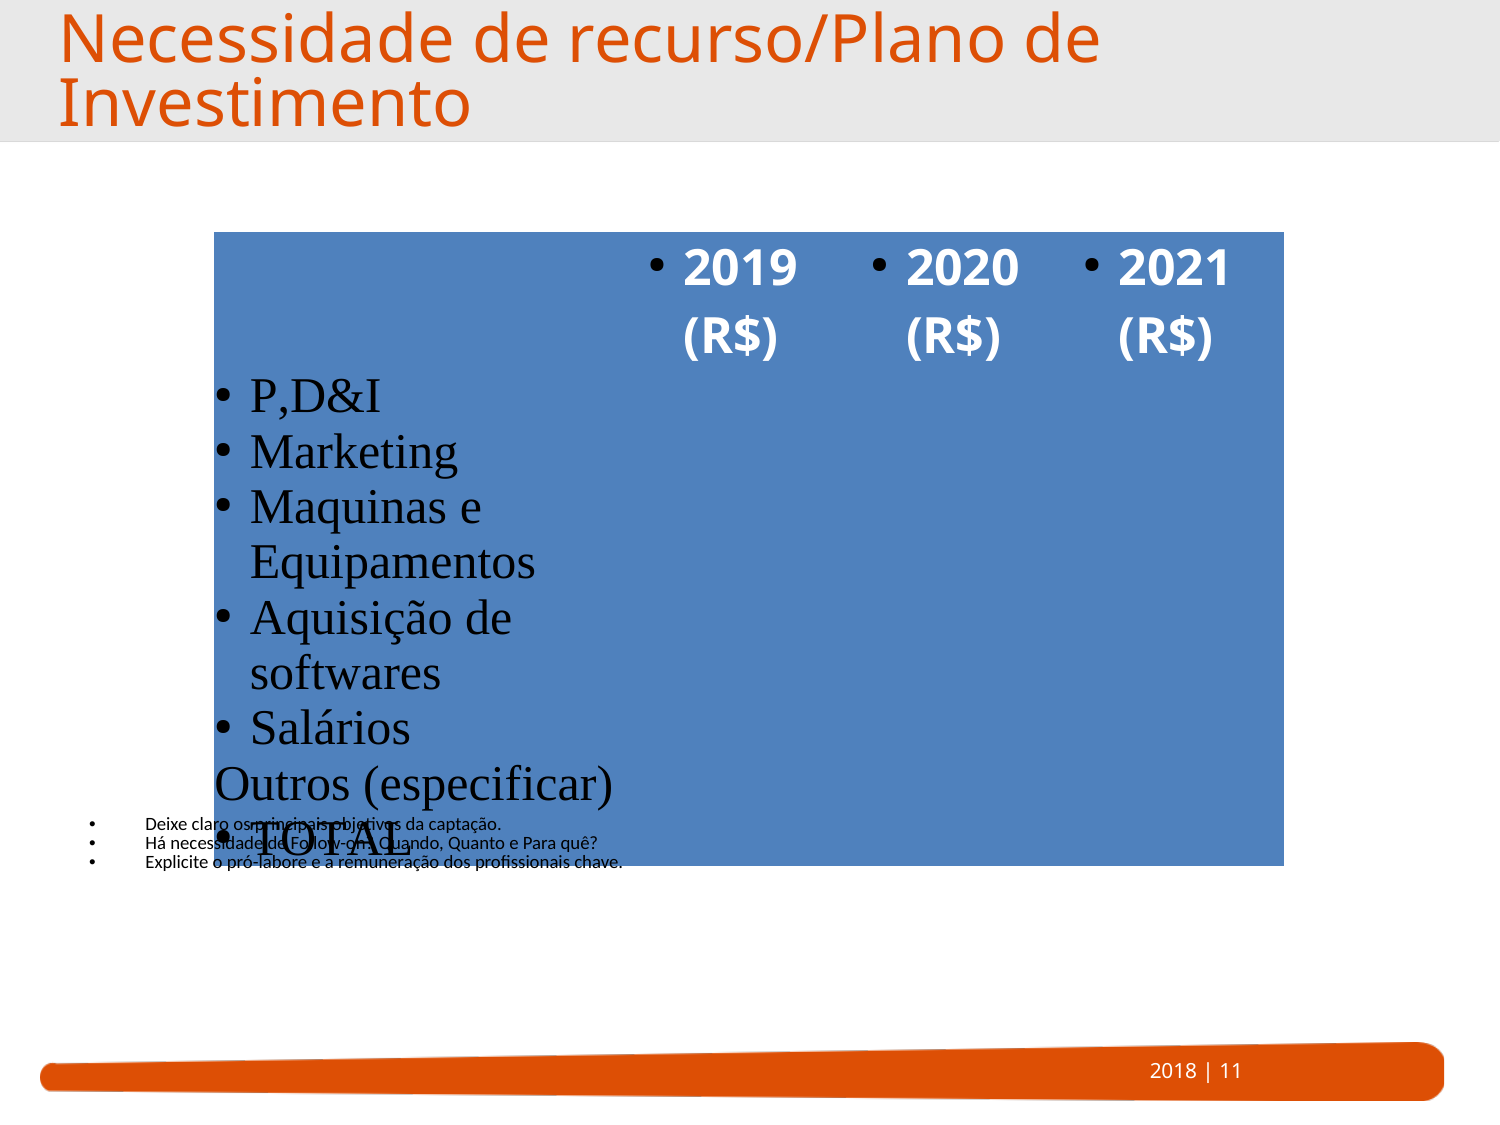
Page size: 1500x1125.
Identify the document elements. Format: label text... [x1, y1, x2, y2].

table_cell [648, 368, 871, 424]
table_cell [648, 479, 871, 590]
table_cell Outros (especificar) [214, 756, 648, 810]
table_cell P,D&I [214, 368, 648, 424]
table_cell [871, 479, 1083, 590]
table_cell Maquinas e Equipamentos [214, 479, 648, 590]
table_header [214, 232, 648, 368]
text_box Deixe claro os principais objetivos da captação. Há necessidade de Follow-on? Quando, Quanto e Para quê? Explicite o pró-labore e a remuneração dos profissionais chave. [74, 810, 1425, 1024]
table_header 2020 (R$) [871, 232, 1083, 368]
table_header 2021 (R$) [1083, 232, 1284, 368]
table_cell [1083, 590, 1284, 700]
table_cell Marketing [214, 424, 648, 479]
table_cell [871, 368, 1083, 424]
table_cell [1083, 424, 1284, 479]
table_cell [871, 700, 1083, 756]
table_cell Salários [214, 700, 648, 756]
table_cell [871, 590, 1083, 700]
table_cell [648, 424, 871, 479]
table_cell [648, 590, 871, 700]
table_cell [1083, 368, 1284, 424]
table_cell [1083, 756, 1284, 810]
table_header 2019 (R$) [648, 232, 871, 368]
table_cell [871, 756, 1083, 810]
text_box Necessidade de recurso/Plano de Investimento [58, 2, 1440, 148]
table_cell [1083, 700, 1284, 756]
table_cell [648, 756, 871, 810]
table_cell Aquisição de softwares [214, 590, 648, 700]
table_cell [648, 700, 871, 756]
table_cell [871, 424, 1083, 479]
table_cell [1083, 479, 1284, 590]
